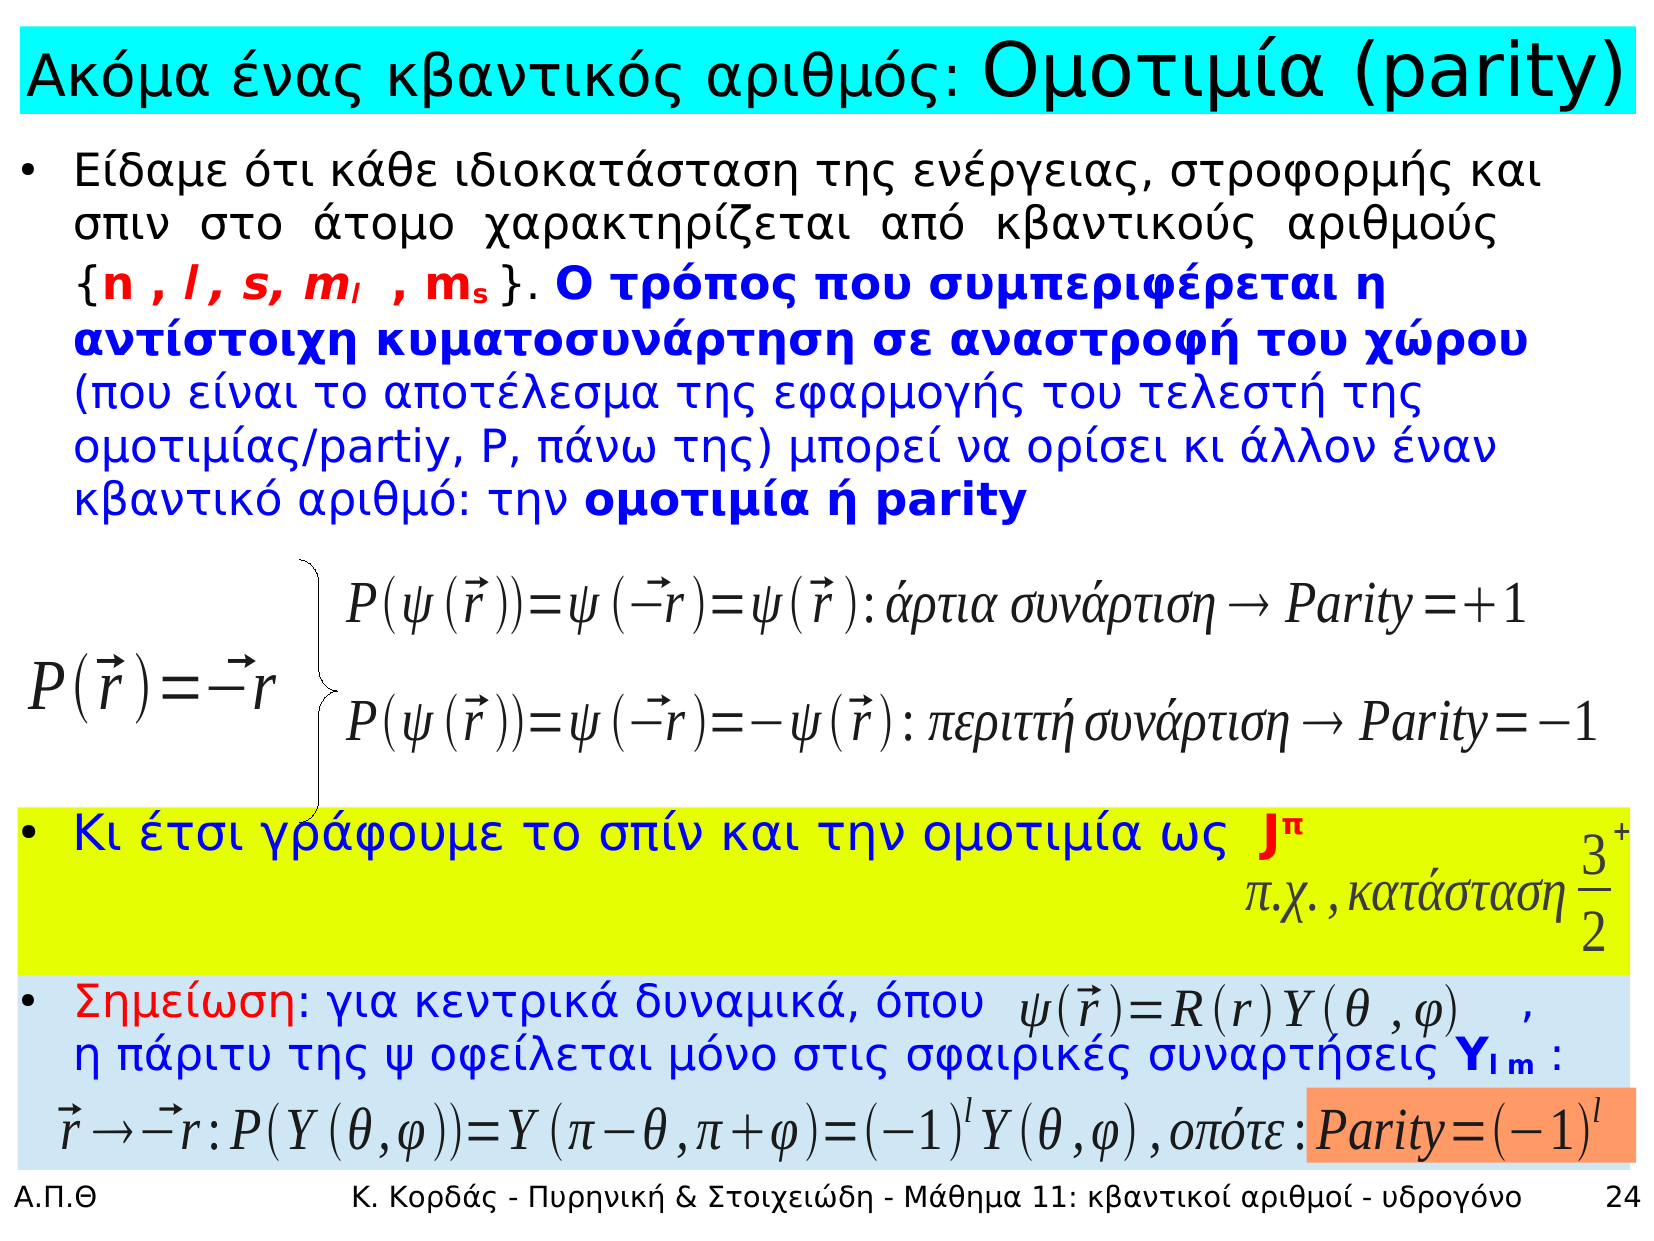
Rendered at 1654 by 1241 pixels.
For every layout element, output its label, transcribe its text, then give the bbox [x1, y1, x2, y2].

chart [9, 646, 301, 729]
chart [40, 1086, 1623, 1167]
chart [327, 559, 1548, 640]
chart [1002, 975, 1474, 1041]
chart [327, 678, 1621, 758]
text_box [1615, 807, 1631, 811]
list Είδαμε ότι κάθε ιδιοκατάσταση της ενέργειας, στροφορμής και σπιν στο άτομο χαρακτηρίζεται από κβαντικούς αριθμούς {n , l , s, ml , ms }. Ο τρόπος που συμπεριφέρεται η αντίστοιχη κυματοσυνάρτηση σε αναστροφή του χώρου (που είναι το αποτέλεσμα της εφαρμογής του τελεστή της ομοτιμίας/partiy, P, πάνω της) μπορεί να ορίσει κι άλλον έναν κβαντικό αριθμό: την ομοτιμία ή parity Κι έτσι γράφουμε το σπίν και την ομοτιμία ως Jπ Σημείωση: για κεντρικά δυναμικά, όπου , η πάριτυ της ψ οφείλεται μόνο στις σφαιρικές συναρτήσεις Yl m : [2, 144, 1615, 1109]
title Ακόμα ένας κβαντικός αριθμός: Ομοτιμία (parity) [19, 26, 1636, 114]
text_box [17, 962, 1637, 1170]
chart [1229, 811, 1654, 962]
